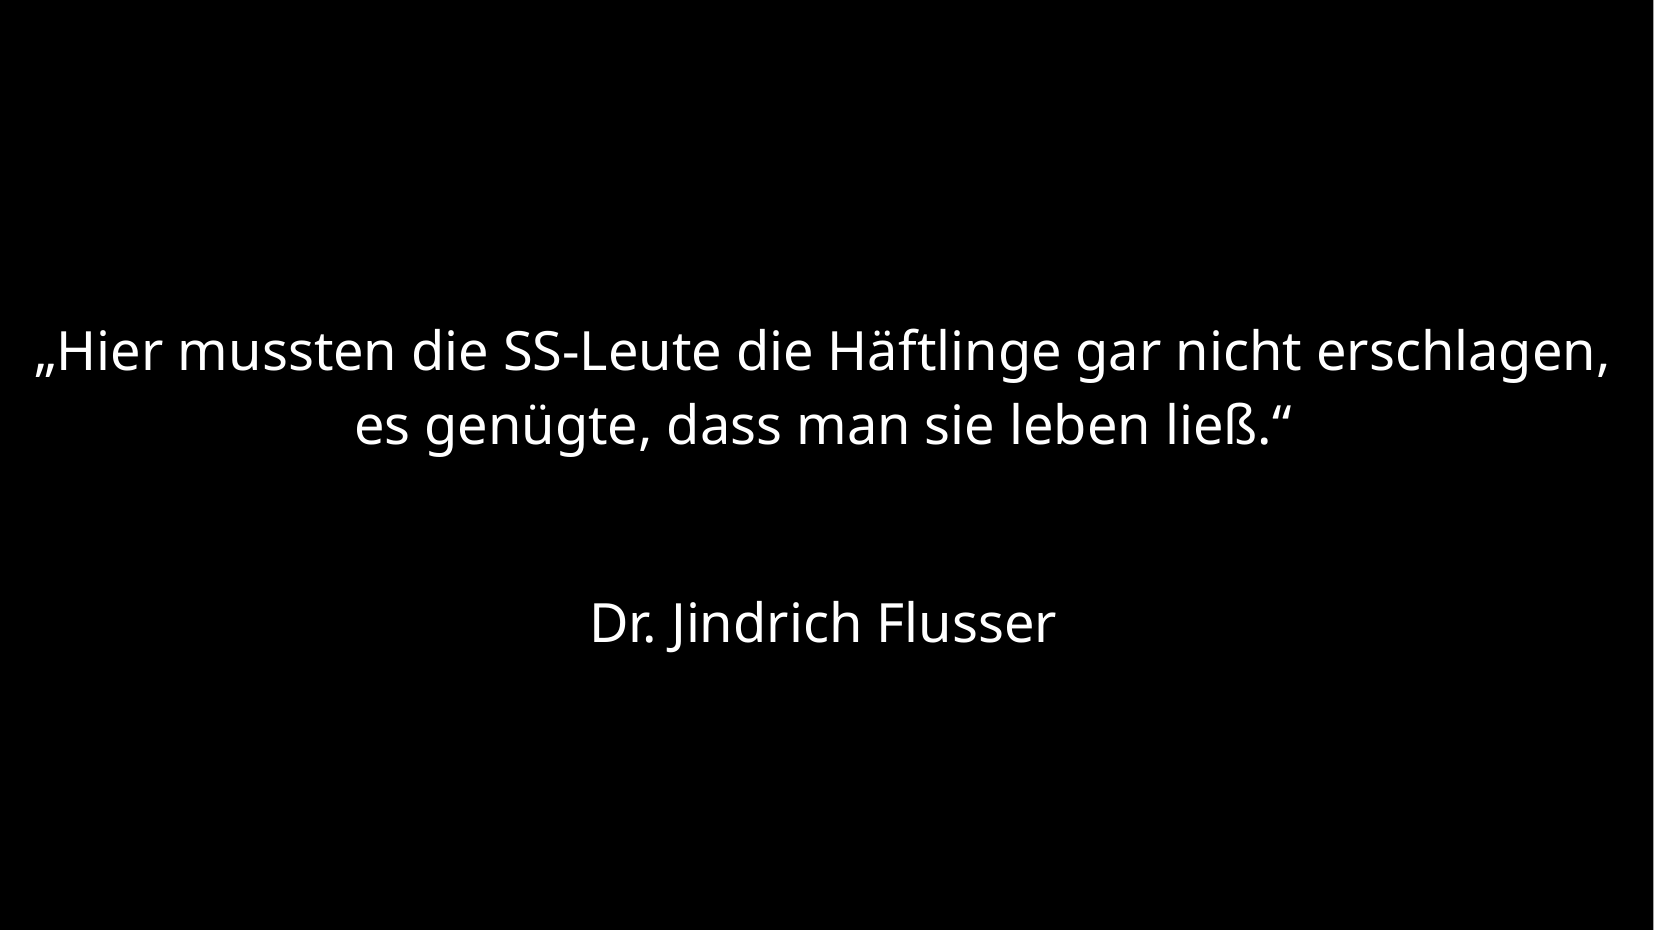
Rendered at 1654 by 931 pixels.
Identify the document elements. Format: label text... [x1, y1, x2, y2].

text_box „Hier mussten die SS-Leute die Häftlinge gar nicht erschlagen, es genügte, dass man sie leben ließ.“ Dr. Jindrich Flusser [0, 206, 1654, 724]
